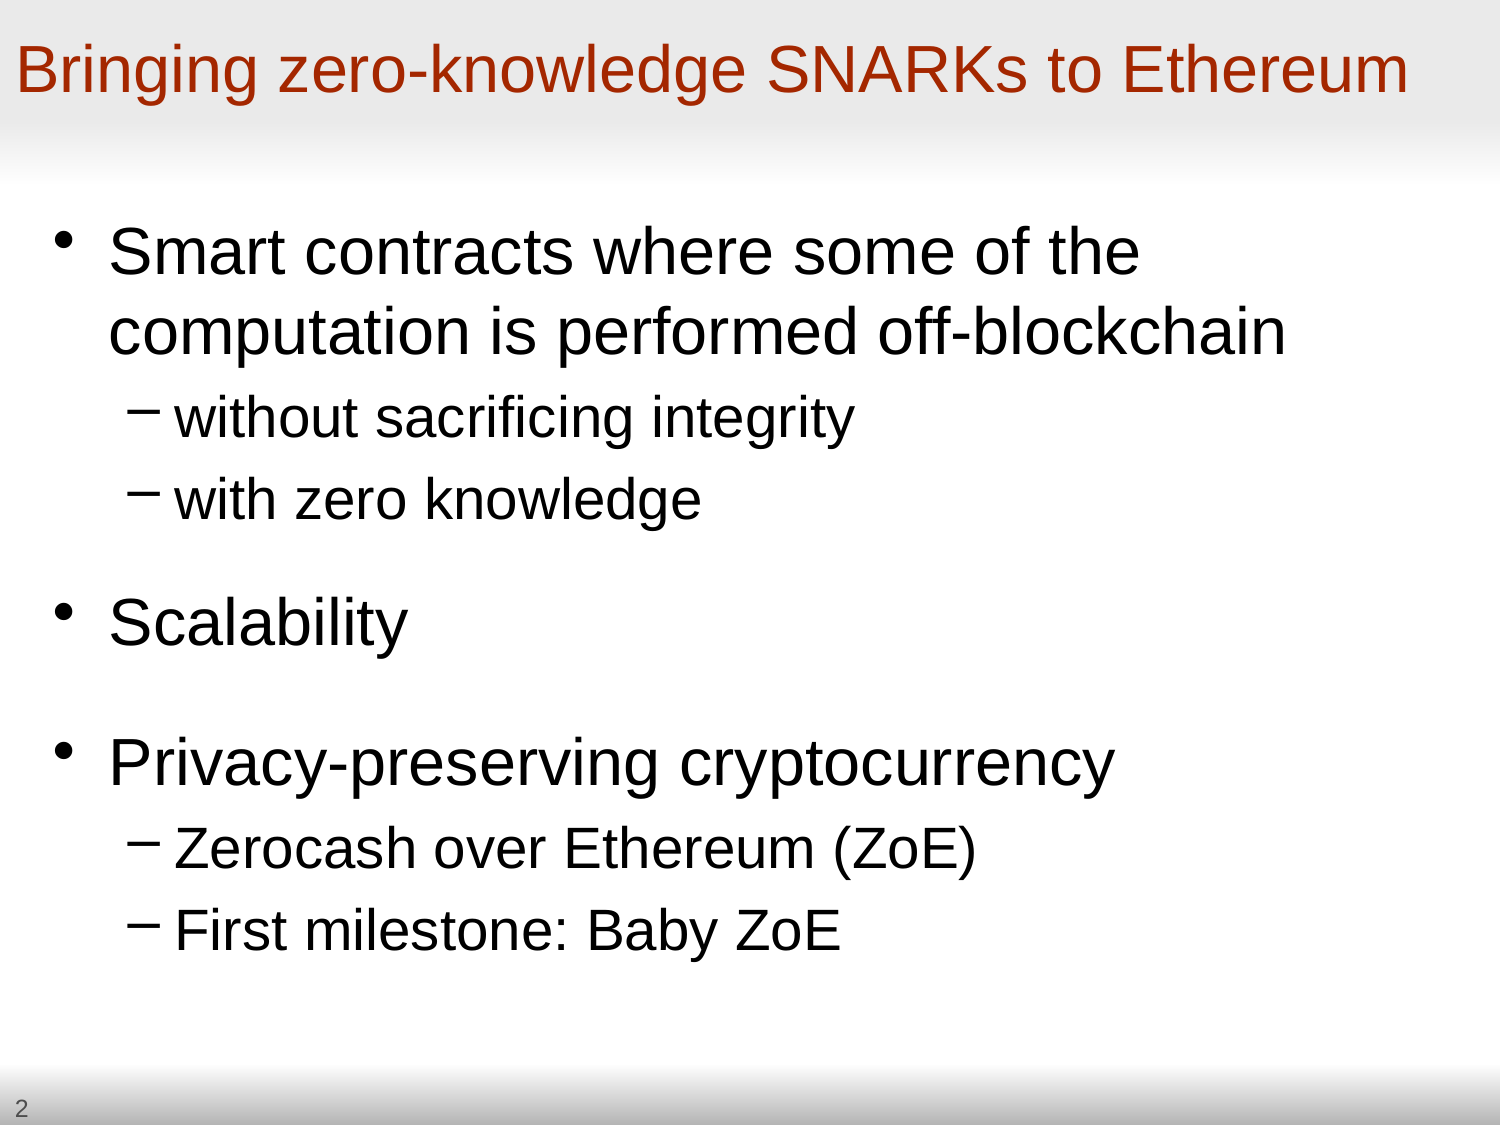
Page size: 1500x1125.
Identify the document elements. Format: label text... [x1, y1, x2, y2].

title Bringing zero-knowledge SNARKs to Ethereum [0, 3, 1500, 141]
list Smart contracts where some of the computation is performed off-blockchain without sacrificing integrity with zero knowledge Scalability Privacy-preserving cryptocurrency Zerocash over Ethereum (ZoE) First milestone: Baby ZoE [37, 200, 1475, 1025]
